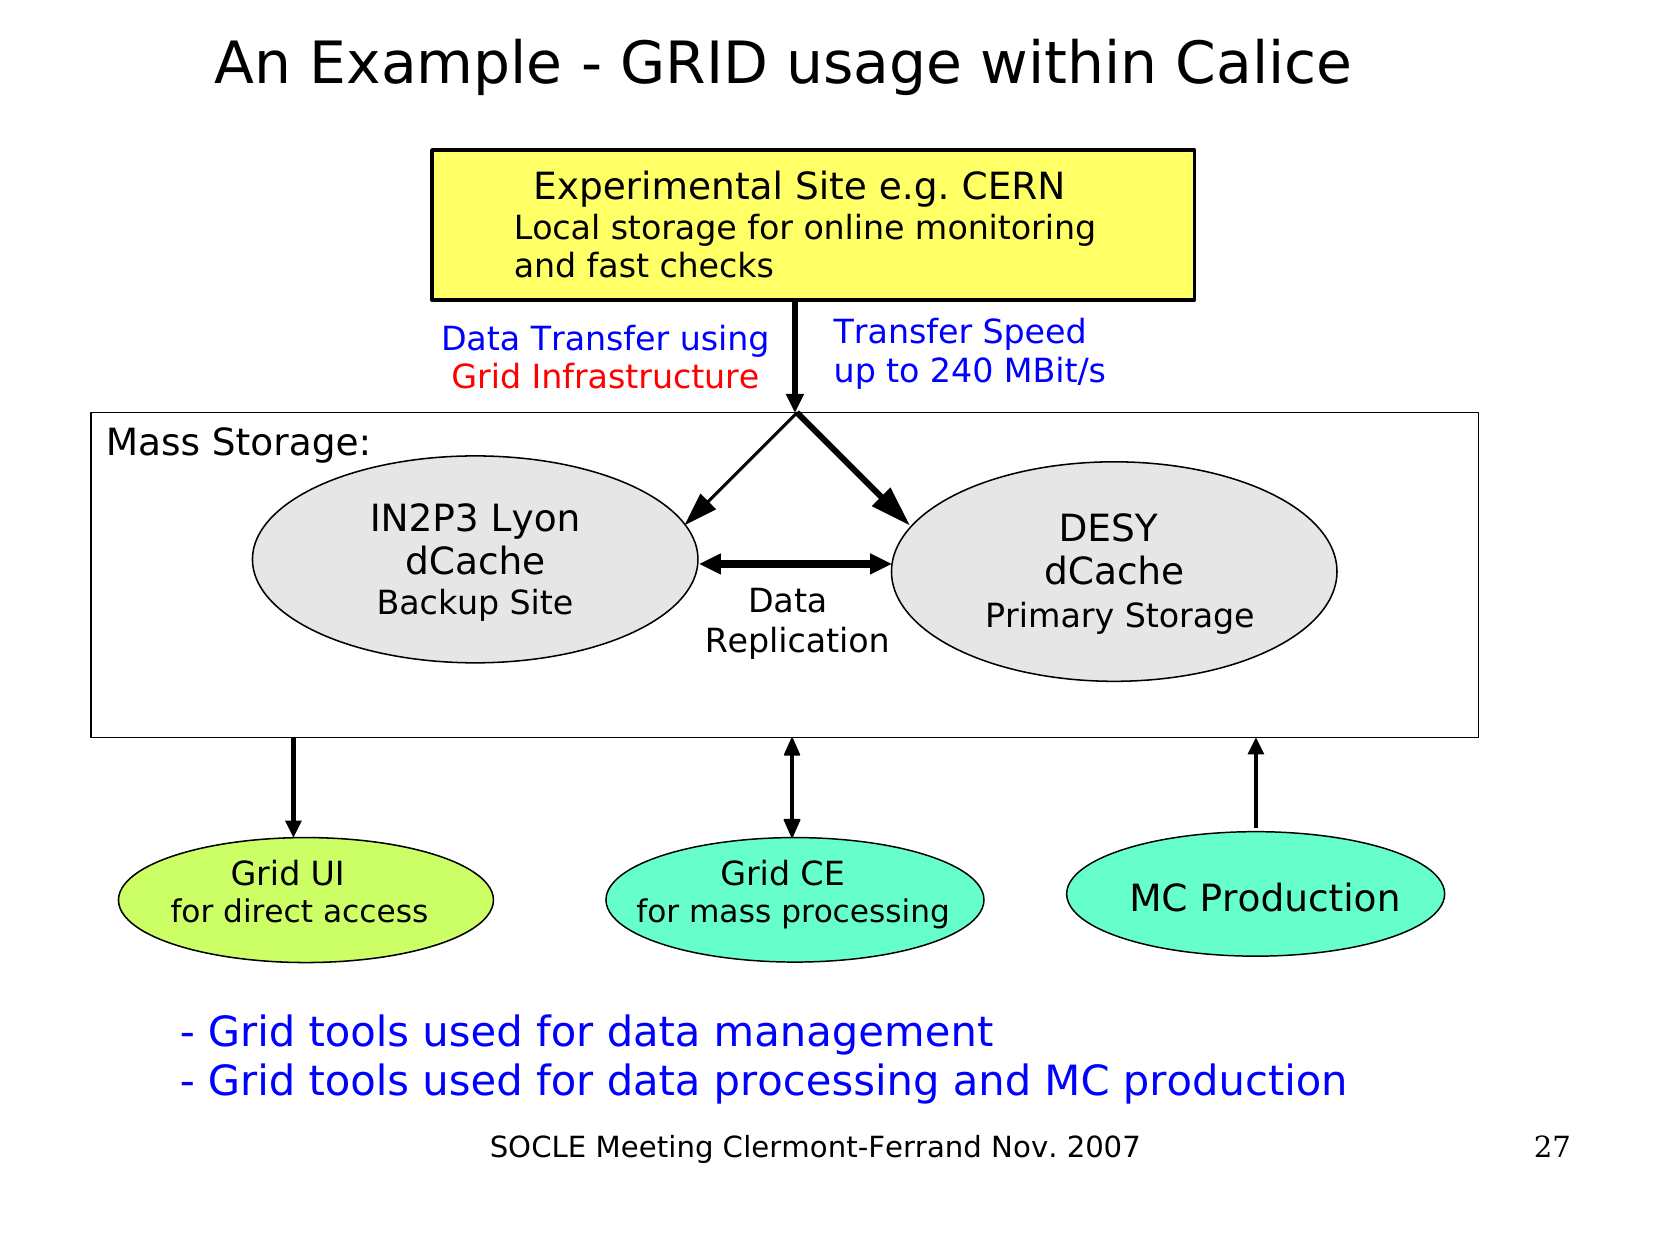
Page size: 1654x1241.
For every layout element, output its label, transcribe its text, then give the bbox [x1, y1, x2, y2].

text_box [252, 455, 698, 663]
text_box [236, 837, 376, 842]
text_box [891, 461, 1338, 682]
title An Example - GRID usage within Calice [155, 7, 1431, 120]
text_box Experimental Site e.g. CERN Local storage for online monitoring and fast checks [446, 157, 1156, 294]
text_box [1132, 941, 1380, 957]
text_box DESY dCache Primary Storage [957, 494, 1272, 649]
text_box Grid CE for mass processing [621, 842, 993, 958]
text_box Data Transfer using Grid Infrastructure [770, 417, 822, 443]
text_box [432, 150, 1195, 301]
text_box [605, 875, 621, 925]
text_box MC Production [1064, 825, 1436, 941]
text_box Data Replication [690, 570, 902, 668]
text_box [460, 864, 494, 936]
text_box [727, 958, 863, 963]
text_box - Grid tools used for data management - Grid tools used for data processing and MC production [165, 1000, 1375, 1113]
text_box [1436, 875, 1445, 913]
text_box [118, 863, 155, 938]
text_box Data Transfer using Grid Infrastructure [426, 311, 1135, 443]
text_box Grid UI for direct access [155, 842, 460, 963]
text_box [725, 837, 865, 842]
text_box Transfer Speed up to 240 MBit/s [819, 305, 1117, 398]
text_box IN2P3 Lyon dCache Backup Site [318, 486, 633, 633]
text_box Mass Storage: [91, 412, 430, 488]
